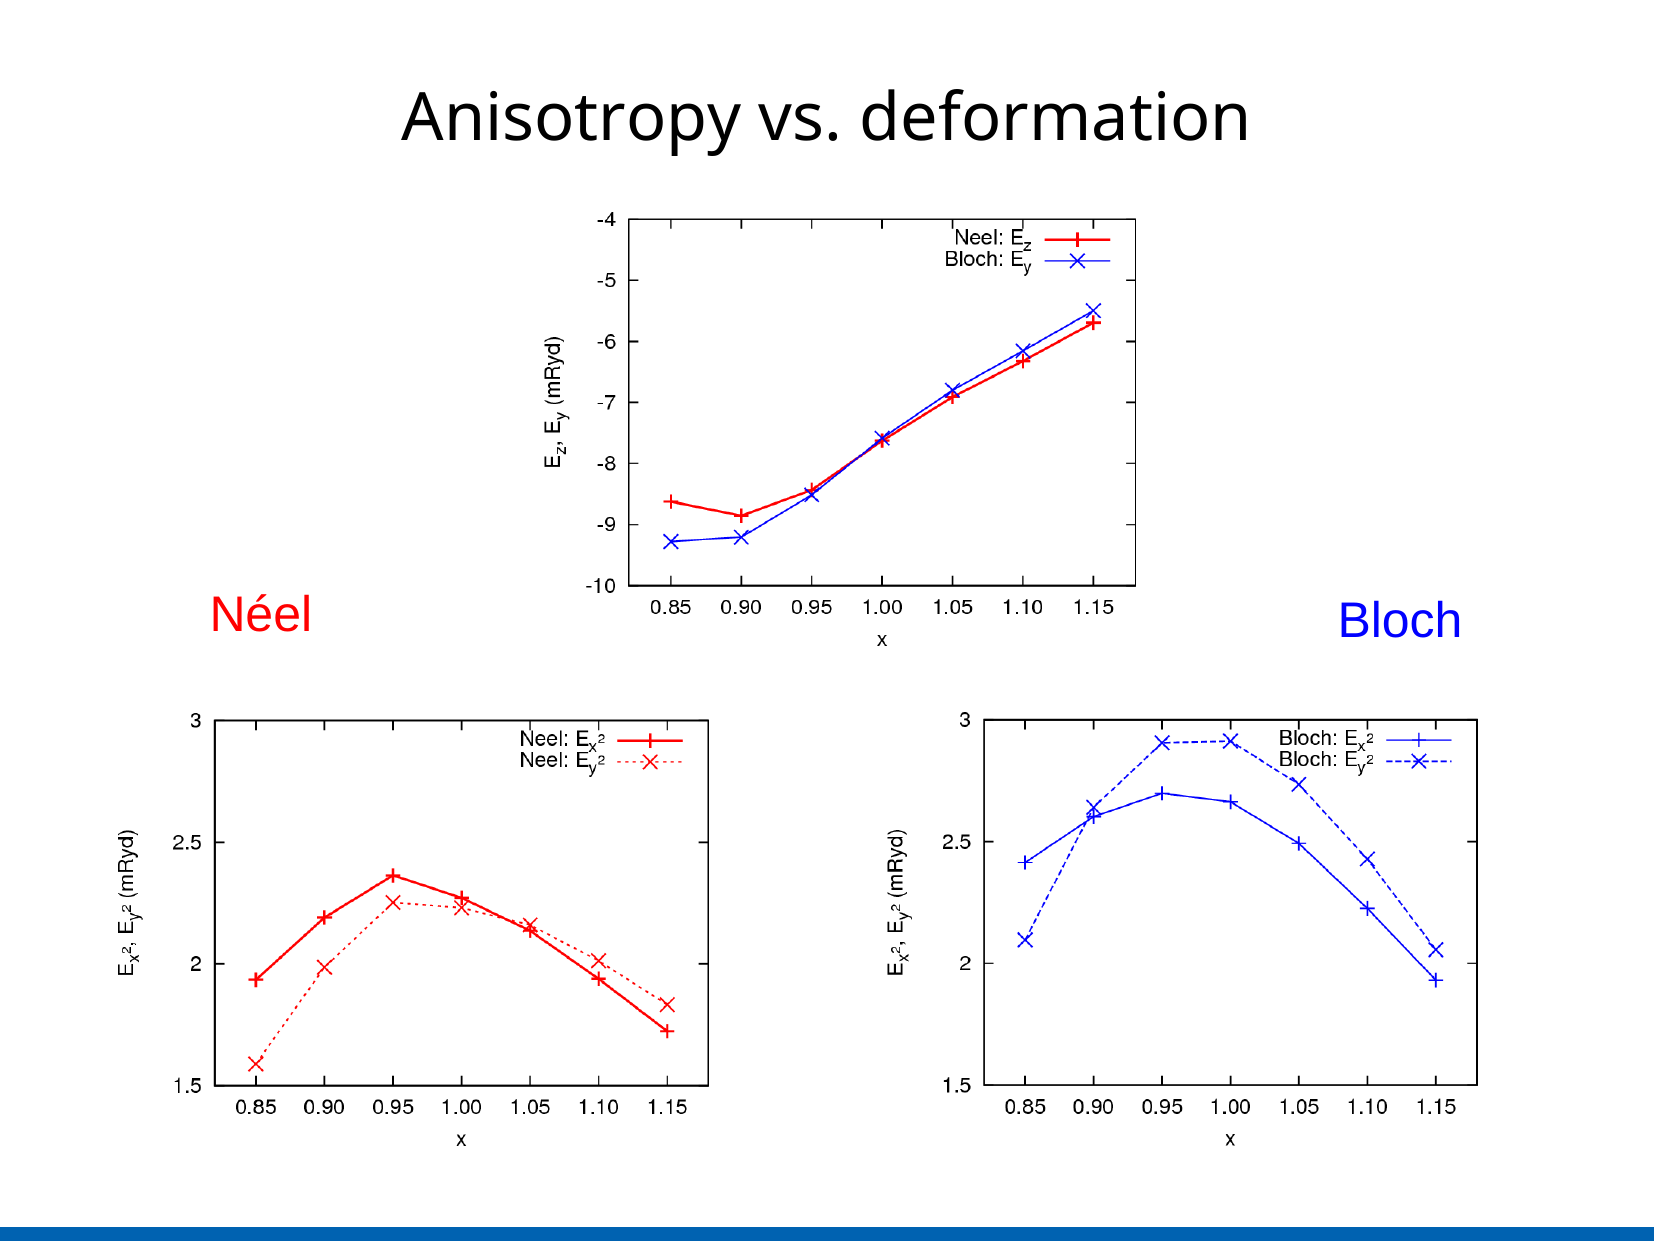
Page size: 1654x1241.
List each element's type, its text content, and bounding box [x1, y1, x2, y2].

text_box Bloch [1322, 584, 1501, 655]
picture [88, 696, 739, 1150]
text_box Néel [194, 579, 373, 650]
picture [513, 194, 1164, 651]
title Anisotropy vs. deformation [121, 51, 1534, 178]
picture [856, 696, 1506, 1152]
